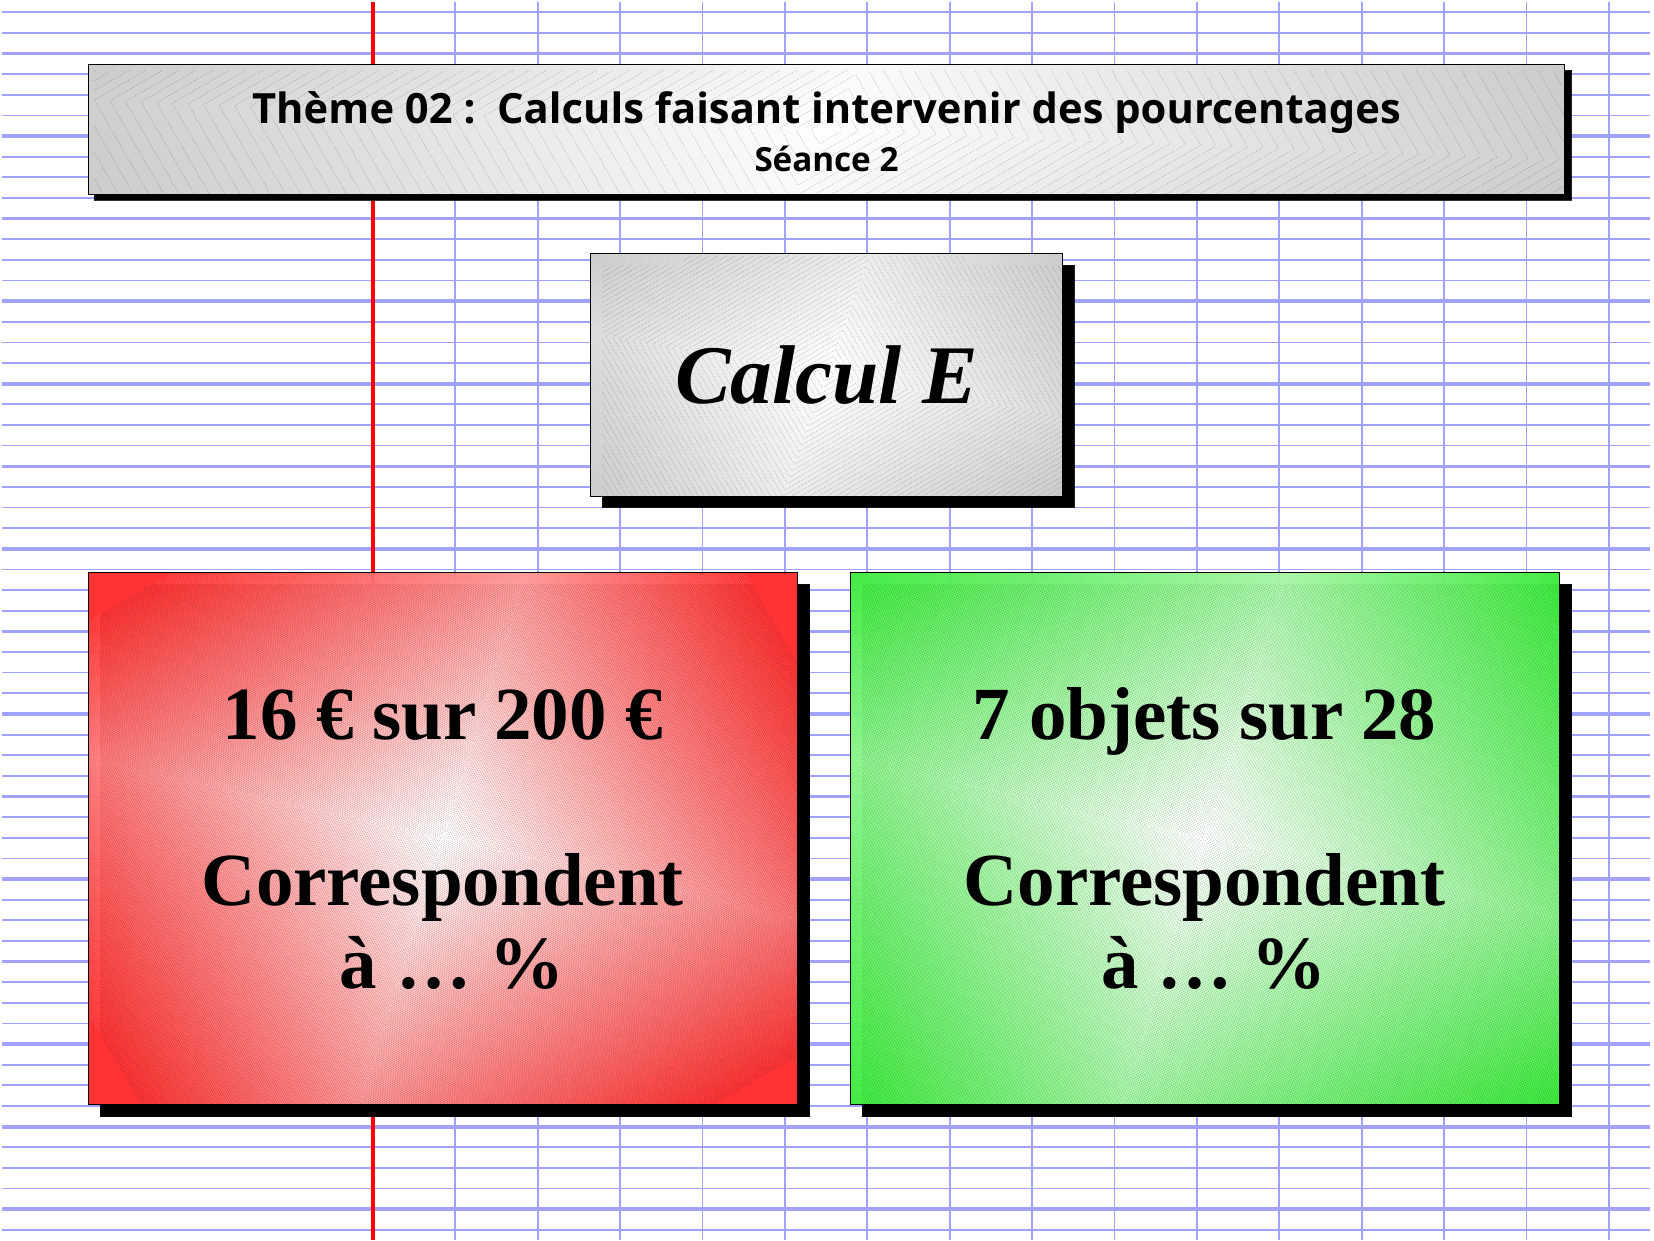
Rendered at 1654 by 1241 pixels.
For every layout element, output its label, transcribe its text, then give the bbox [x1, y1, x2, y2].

text_box 16 € sur 200 € Correspondent à … % [88, 572, 798, 1105]
text_box 7 objets sur 28 Correspondent à … % [850, 572, 1560, 1105]
text_box Calcul E [590, 253, 1063, 497]
text_box Thème 02 : Calculs faisant intervenir des pourcentages Séance 2 [88, 64, 1565, 195]
picture [0, 0, 1654, 1241]
